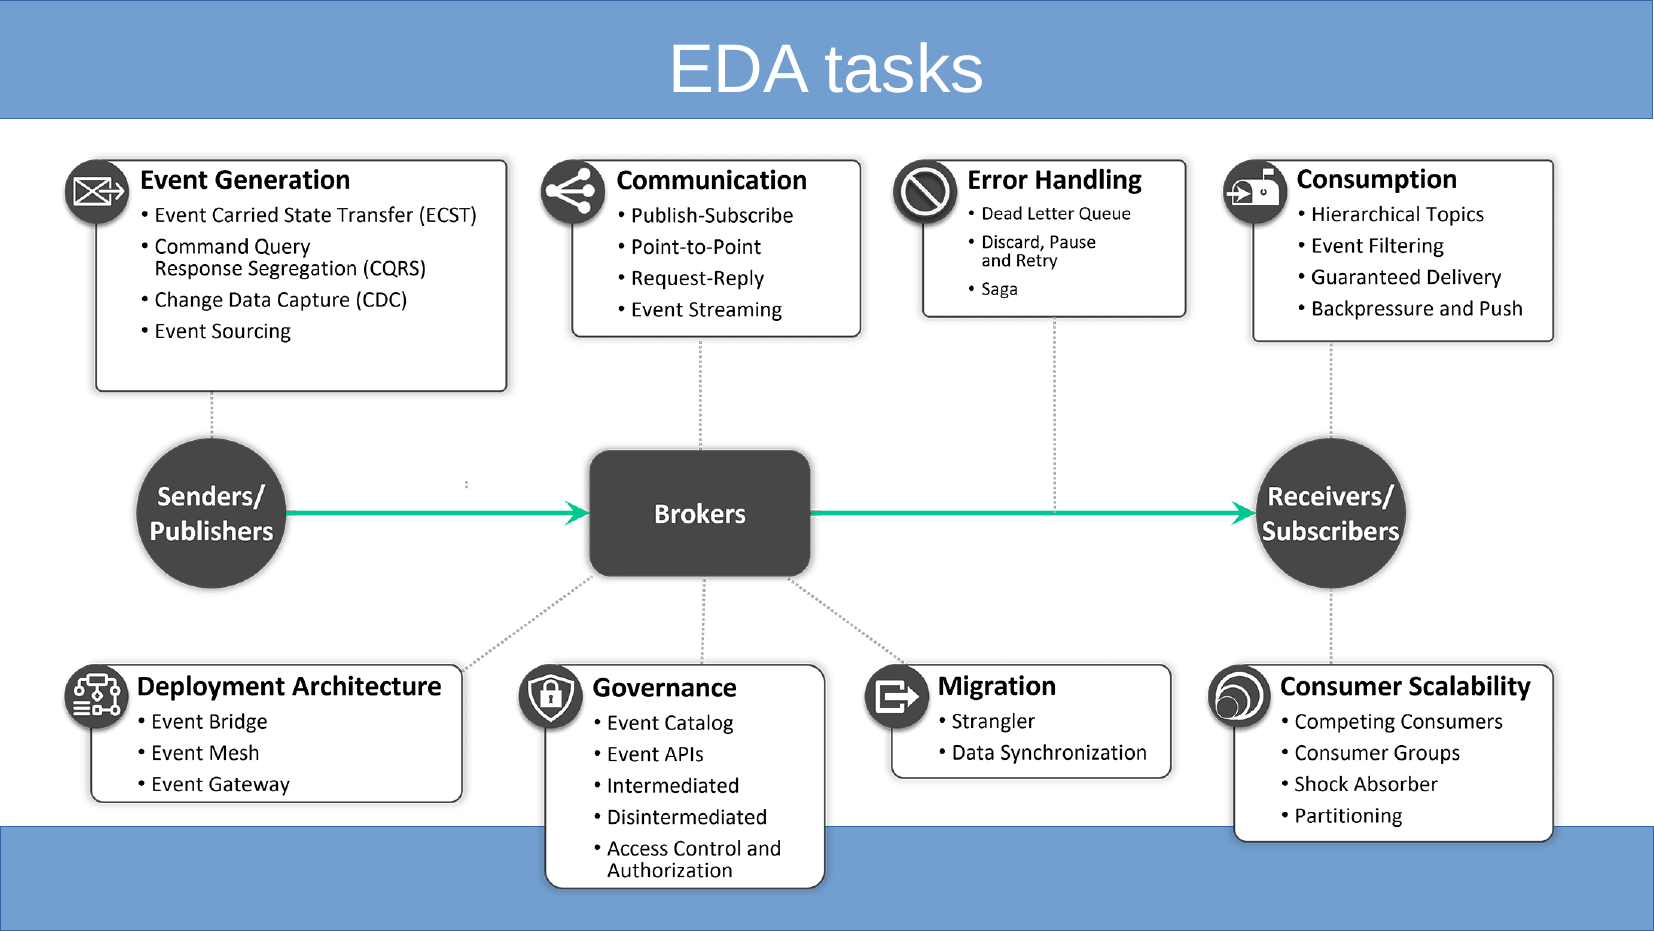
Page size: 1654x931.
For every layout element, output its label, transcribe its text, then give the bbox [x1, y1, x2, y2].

picture [59, 147, 1565, 901]
title EDA tasks [59, 29, 1595, 108]
